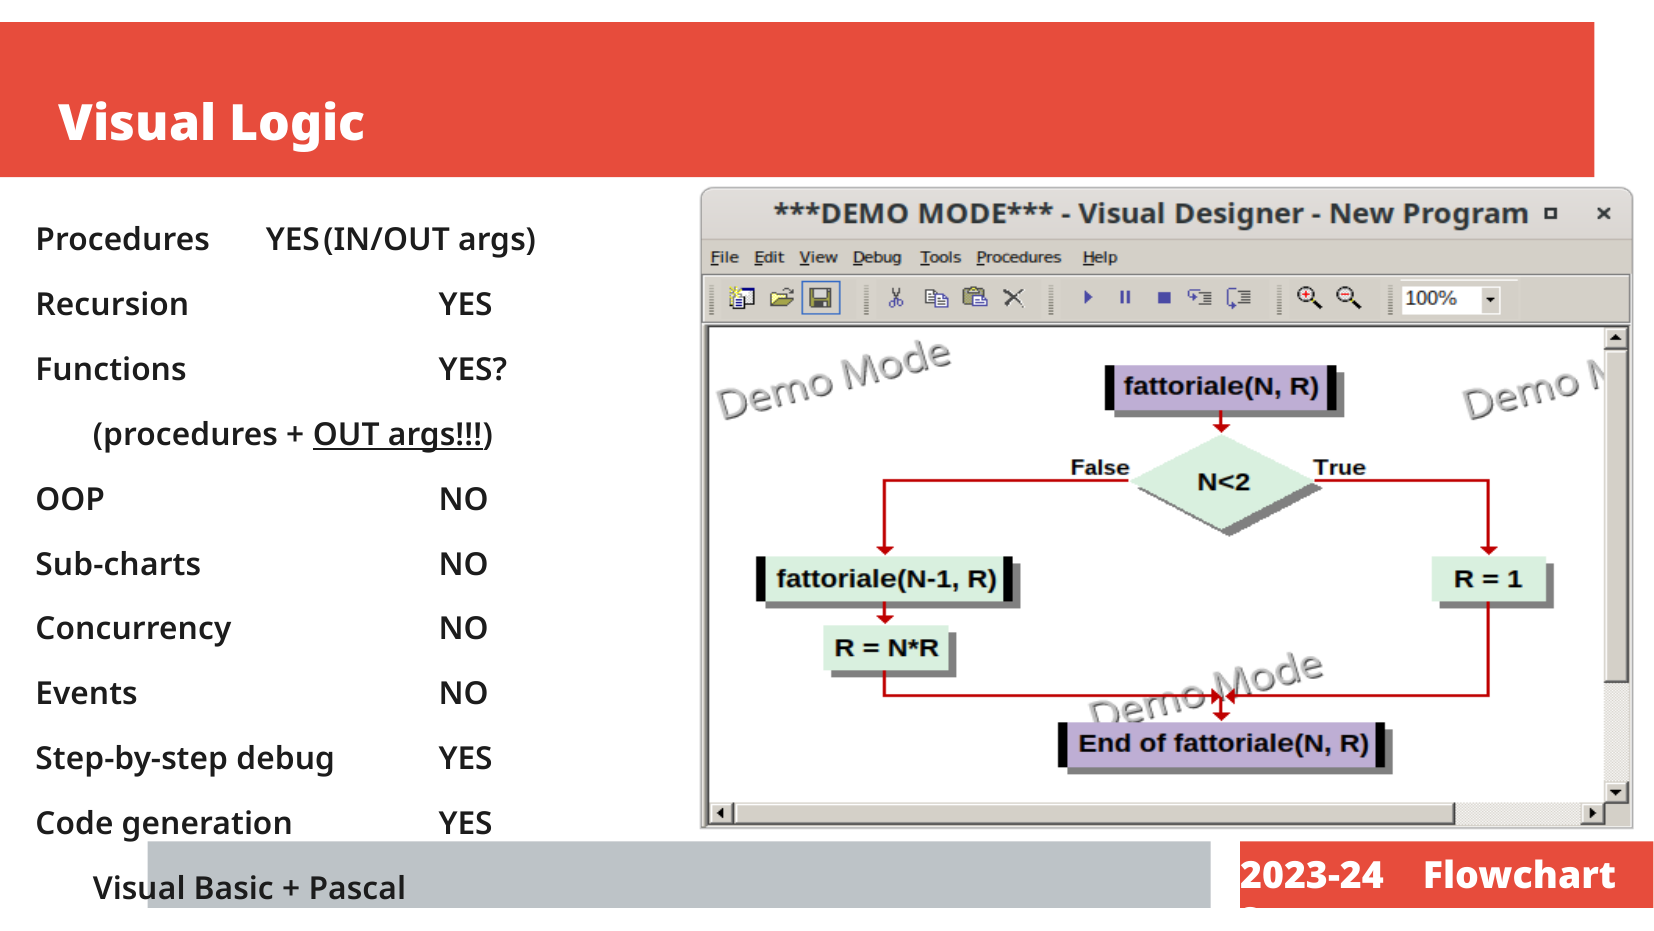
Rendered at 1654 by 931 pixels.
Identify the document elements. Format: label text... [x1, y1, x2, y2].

list Procedures YES (IN/OUT args) Recursion YES Functions YES? (procedures + OUT args!!!) OOP NO Sub-charts NO Concurrency NO Events NO Step-by-step debug YES Code generation YES Visual Basic + Pascal [35, 194, 709, 910]
picture [686, 177, 1648, 842]
title Visual Logic [59, 44, 1595, 156]
